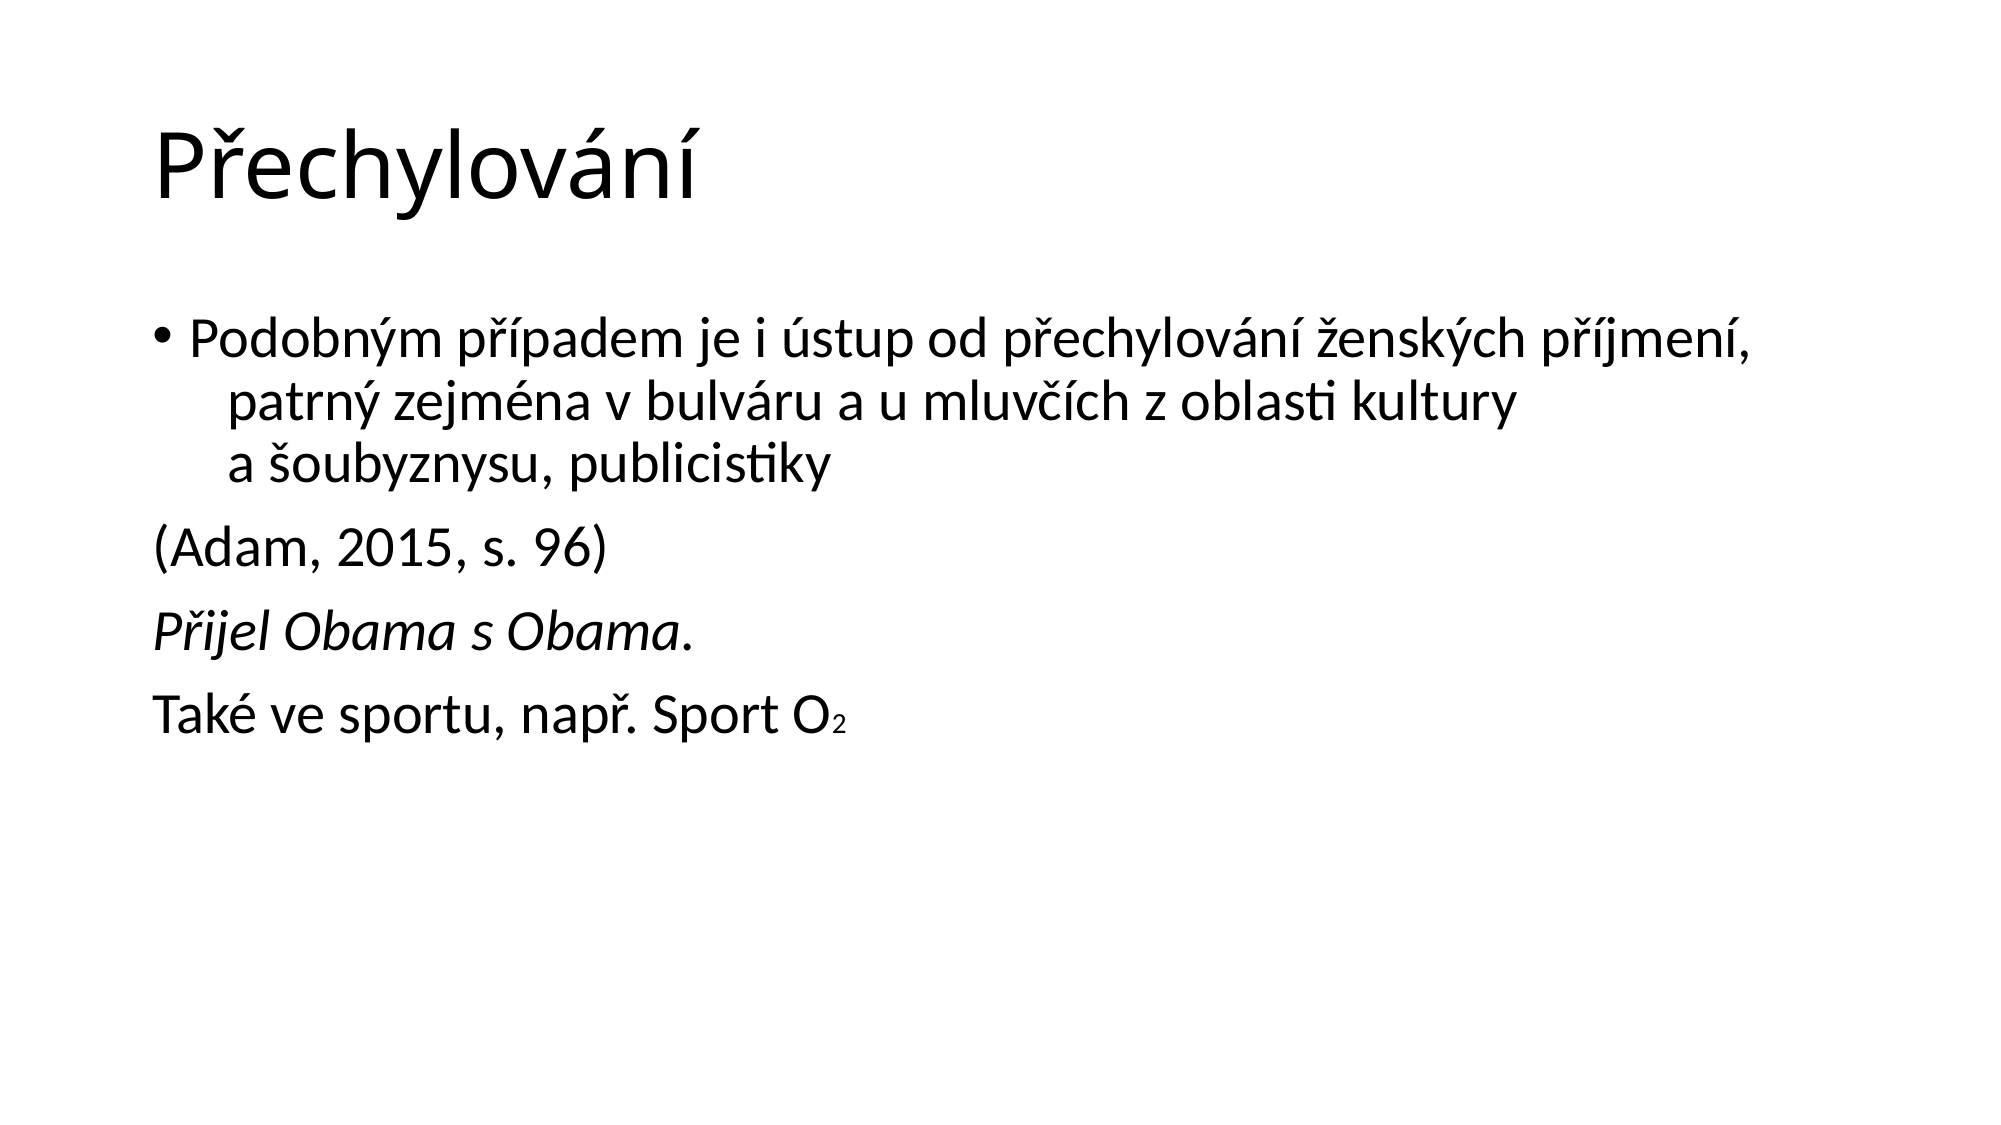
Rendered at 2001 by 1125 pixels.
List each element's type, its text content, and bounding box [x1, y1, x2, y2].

title Přechylování [137, 59, 1863, 278]
list Podobným případem je i ústup od přechylování ženských příjmení, patrný zejména v bulváru a u mluvčích z oblasti kultury a šoubyznysu, publicistiky (Adam, 2015, s. 96) Přijel Obama s Obama. Také ve sportu, např. Sport O2 [137, 299, 1863, 1014]
